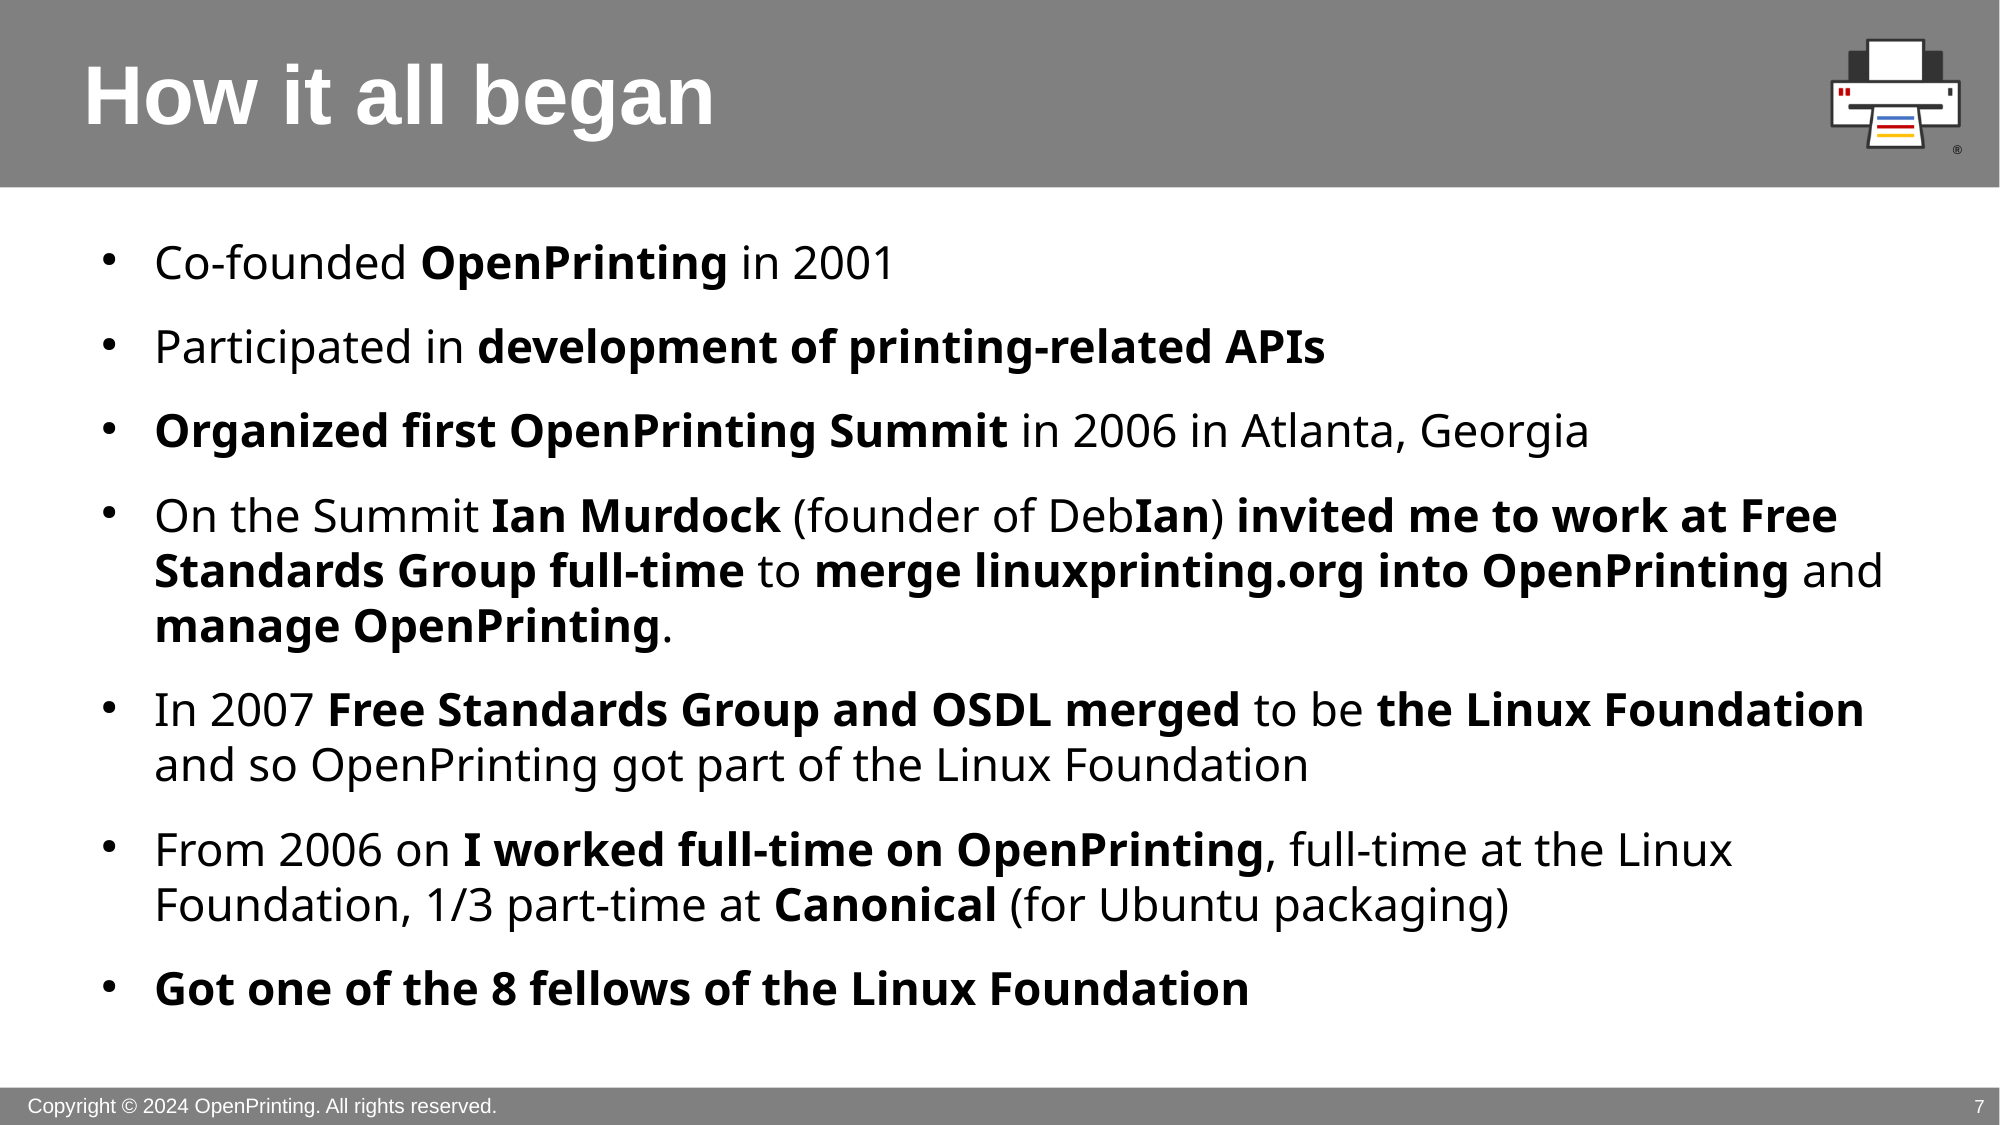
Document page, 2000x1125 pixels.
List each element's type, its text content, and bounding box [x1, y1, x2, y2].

title How it all began [75, 7, 1786, 175]
picture [1825, 33, 1966, 154]
list Co-founded OpenPrinting in 2001 Participated in development of printing-related APIs Organized first OpenPrinting Summit in 2006 in Atlanta, Georgia On the Summit Ian Murdock (founder of DebIan) invited me to work at Free Standards Group full-time to merge linuxprinting.org into OpenPrinting and manage OpenPrinting. In 2007 Free Standards Group and OSDL merged to be the Linux Foundation and so OpenPrinting got part of the Linux Foundation From 2006 on I worked full-time on OpenPrinting, full-time at the Linux Foundation, 1/3 part-time at Canonical (for Ubuntu packaging) Got one of the 8 fellows of the Linux Foundation [75, 224, 1936, 1067]
